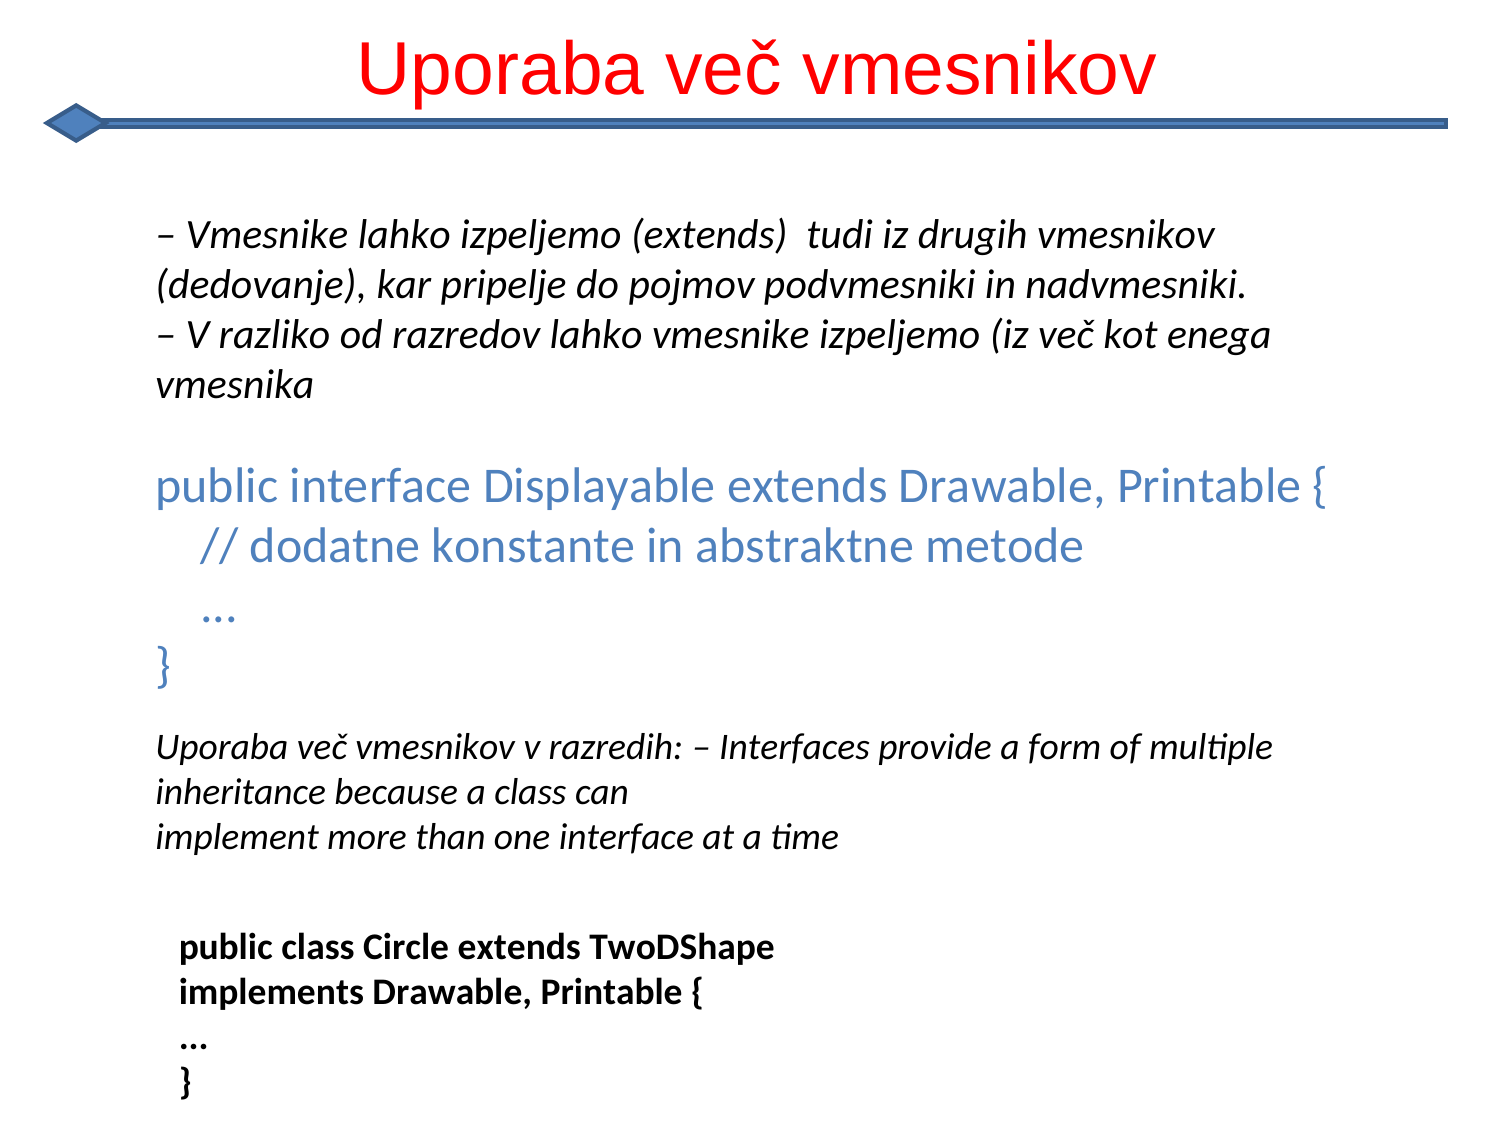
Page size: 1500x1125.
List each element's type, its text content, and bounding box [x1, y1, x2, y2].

title Uporaba več vmesnikov [82, 0, 1433, 129]
text_box public class Circle extends TwoDShape implements Drawable, Printable { ... } [164, 913, 1395, 1110]
text_box public interface Displayable extends Drawable, Printable { // dodatne konstante in abstraktne metode ... } [140, 445, 1407, 701]
text_box Uporaba več vmesnikov v razredih: – Interfaces provide a form of multiple inheritance because a class can implement more than one interface at a time [140, 714, 1383, 866]
text_box – Vmesnike lahko izpeljemo (extends) tudi iz drugih vmesnikov (dedovanje), kar pripelje do pojmov podvmesniki in nadvmesniki. – V razliko od razredov lahko vmesnike izpeljemo (iz več kot enega vmesnika [140, 199, 1383, 415]
